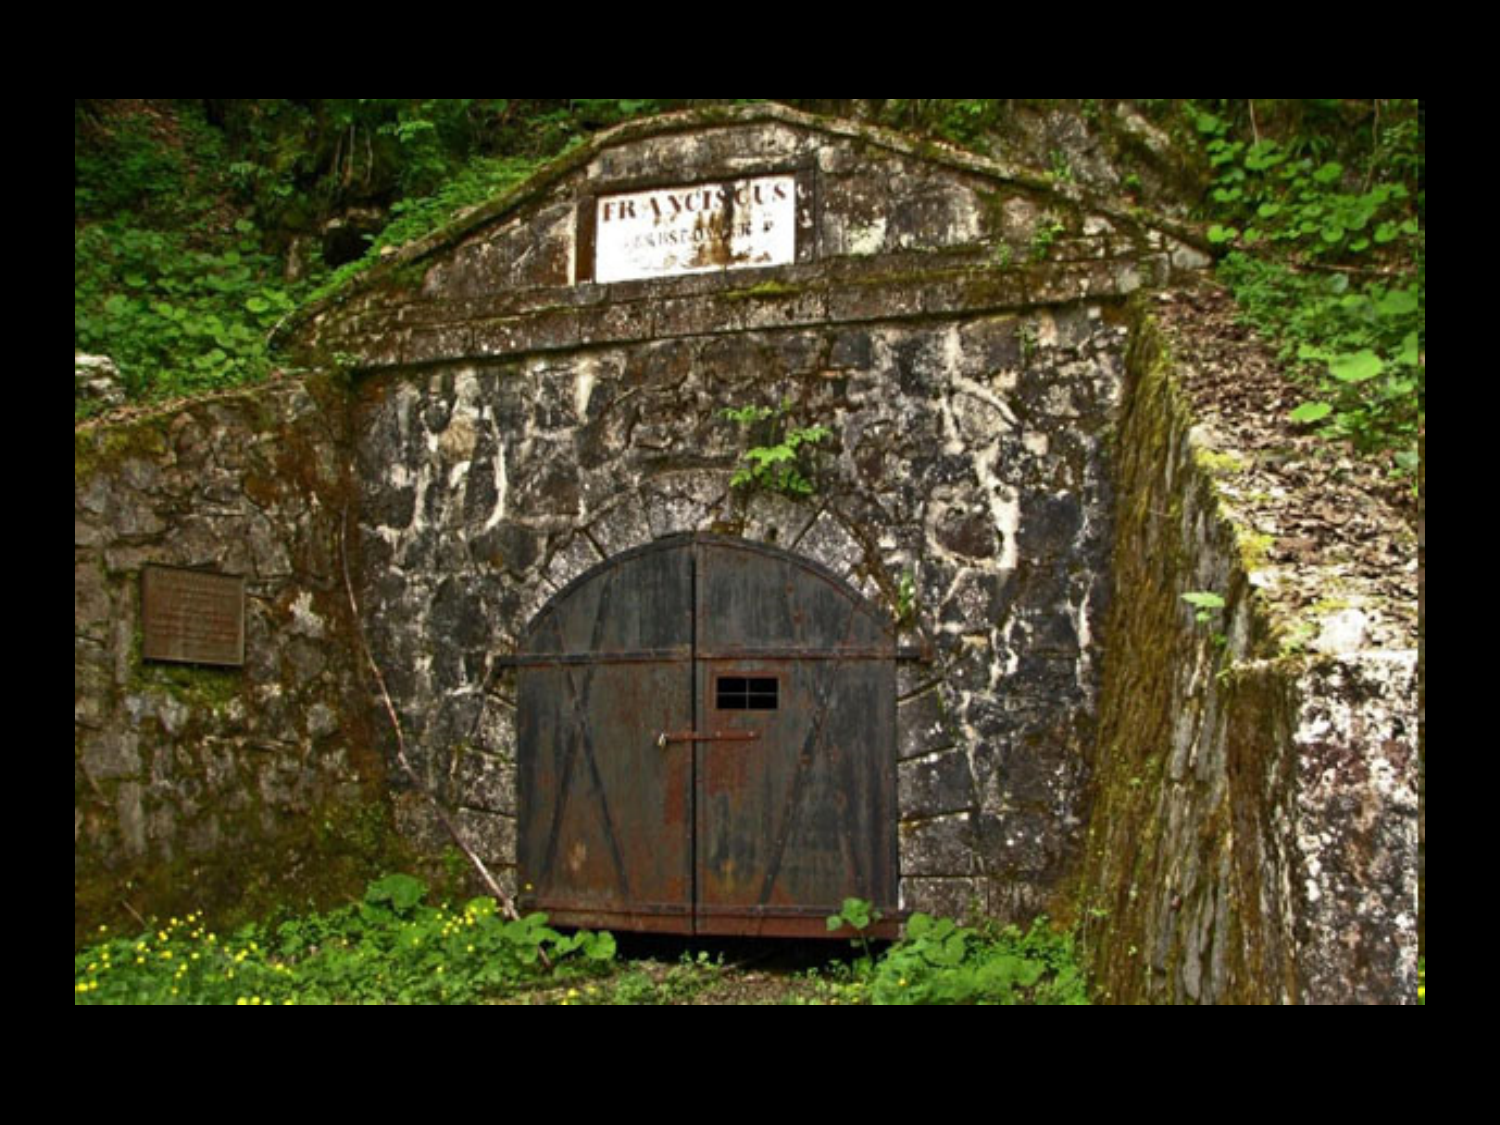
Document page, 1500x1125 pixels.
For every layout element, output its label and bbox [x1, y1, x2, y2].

picture [75, 99, 1425, 1005]
